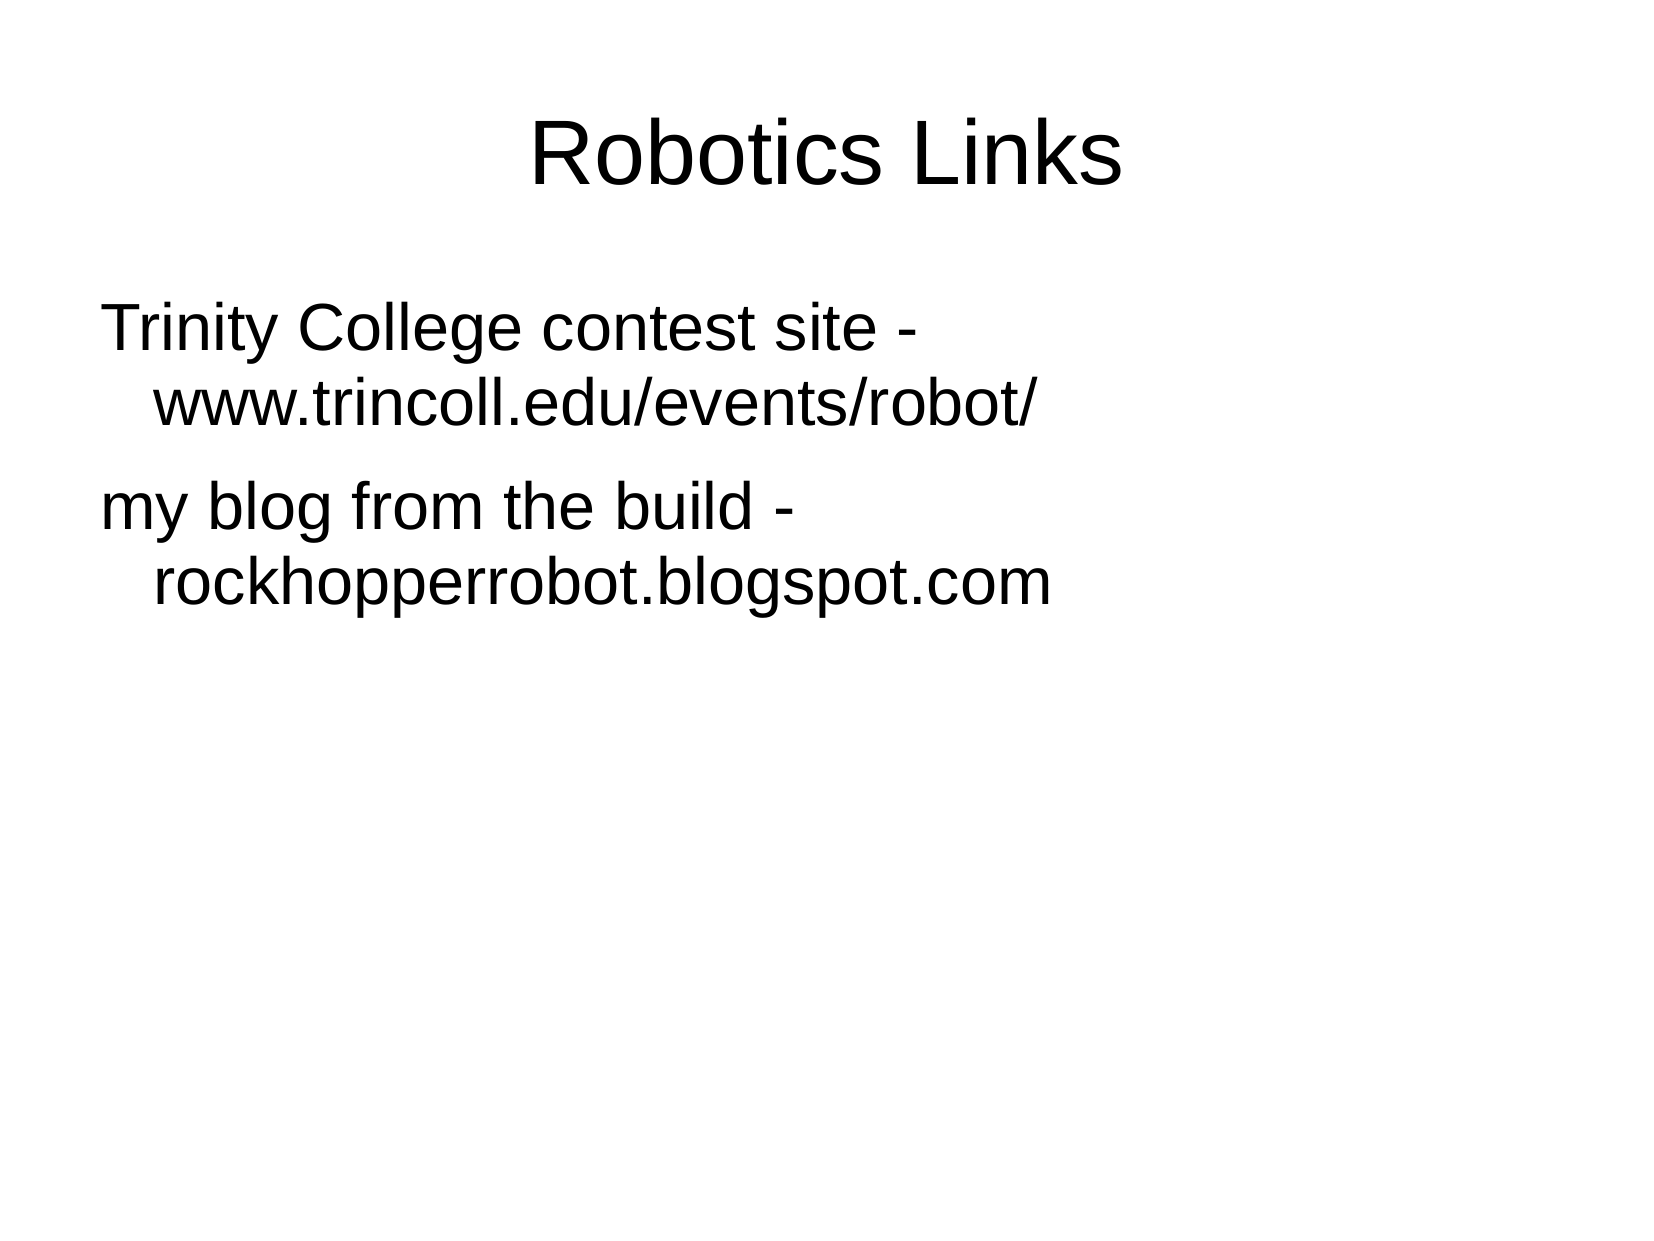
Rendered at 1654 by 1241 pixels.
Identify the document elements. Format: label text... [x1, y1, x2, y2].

title Robotics Links [82, 56, 1571, 250]
list Trinity College contest site - www.trincoll.edu/events/robot/ my blog from the build - rockhopperrobot.blogspot.com [82, 290, 1571, 1094]
